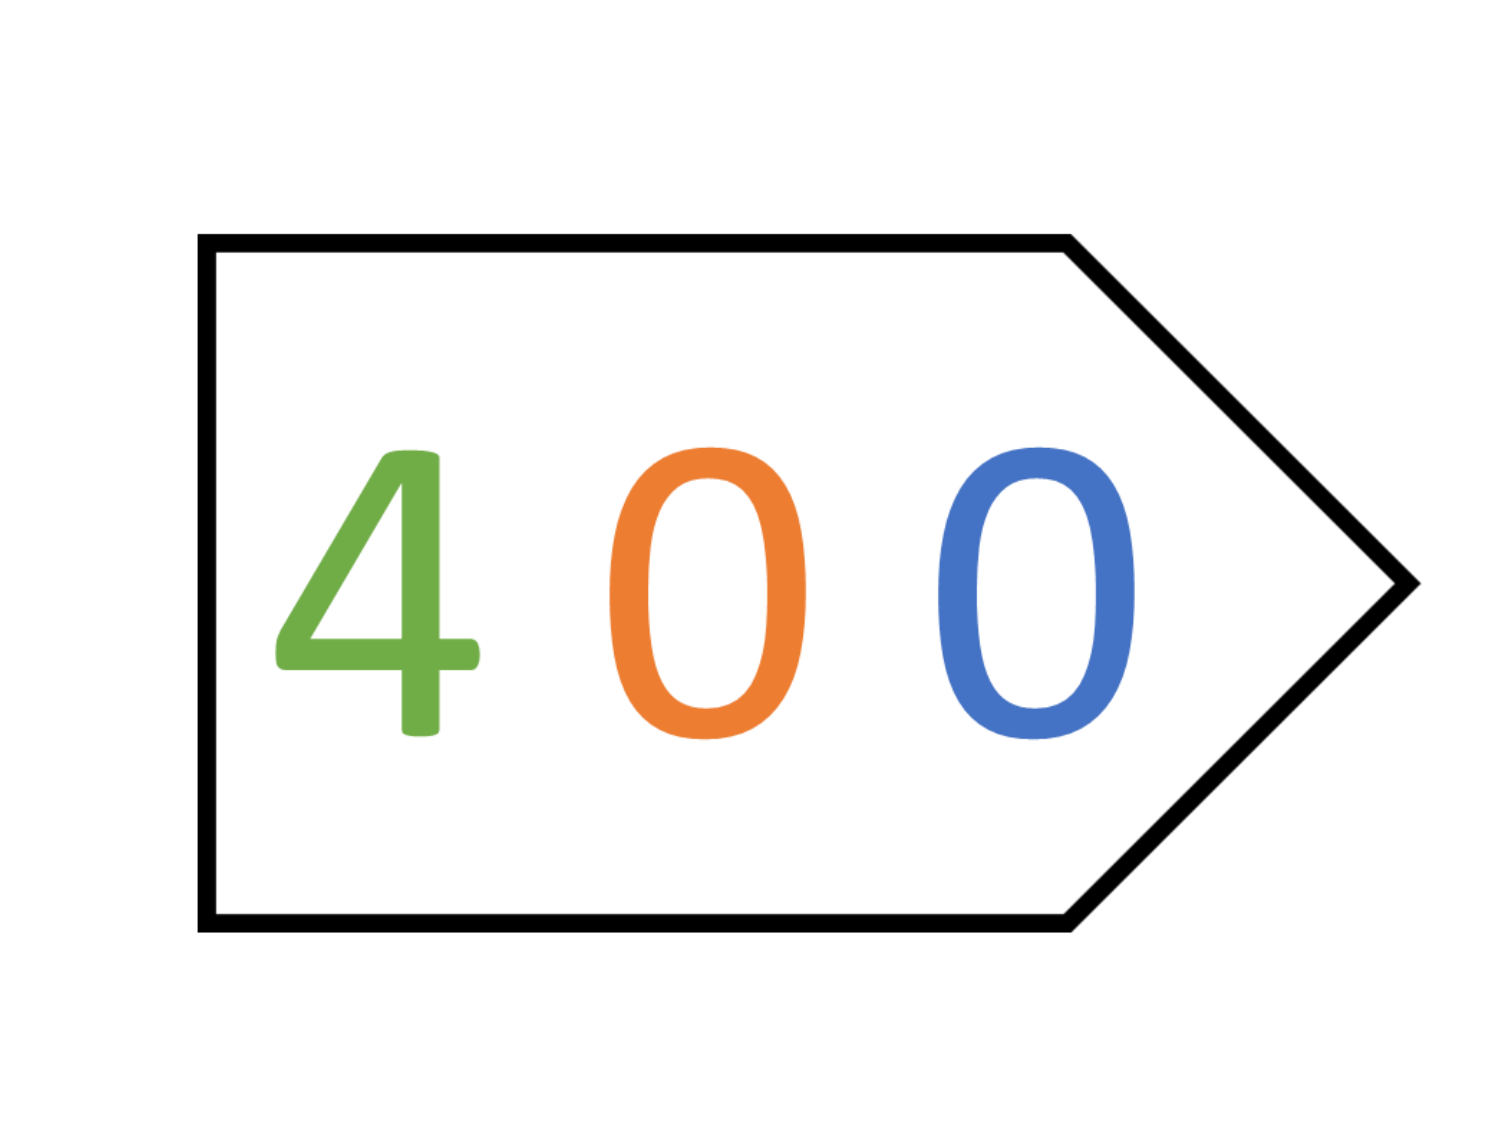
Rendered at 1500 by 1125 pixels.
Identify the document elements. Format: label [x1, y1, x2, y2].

picture [0, 141, 1422, 1125]
